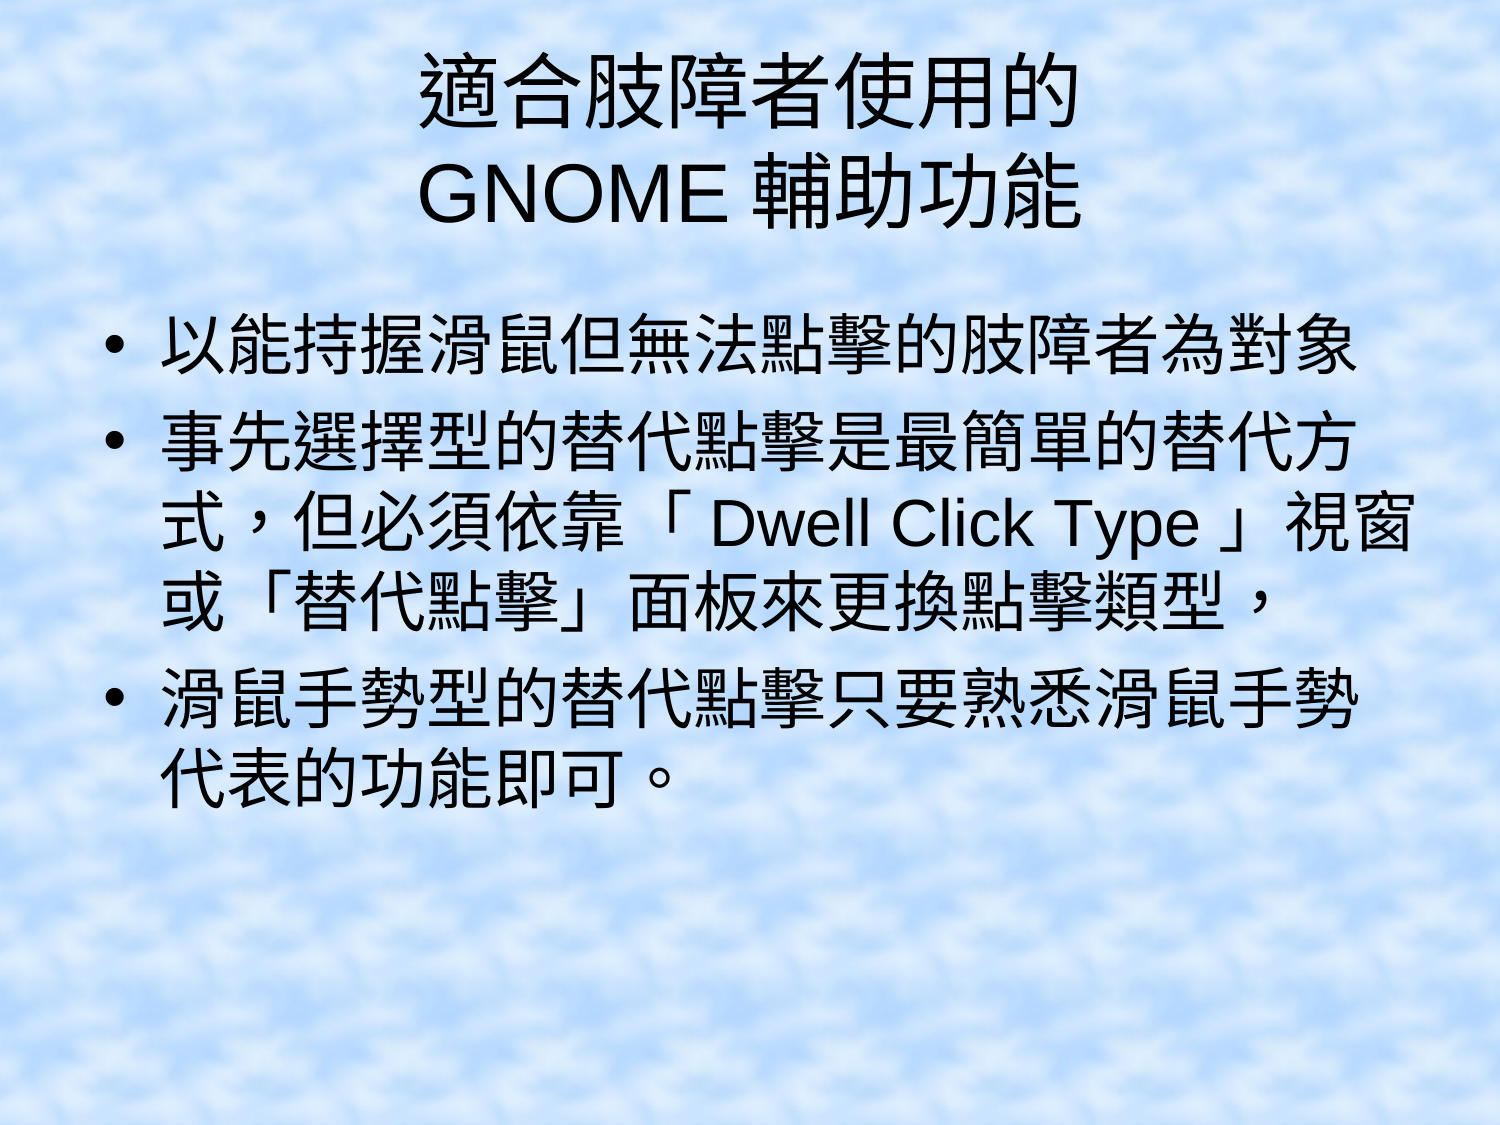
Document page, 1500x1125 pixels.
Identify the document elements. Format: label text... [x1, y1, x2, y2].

title 適合肢障者使用的 GNOME輔助功能 [75, 20, 1426, 257]
picture [0, 0, 1500, 1125]
list 以能持握滑鼠但無法點擊的肢障者為對象 事先選擇型的替代點擊是最簡單的替代方式，但必須依靠「Dwell Click Type」視窗或「替代點擊」面板來更換點擊類型， 滑鼠手勢型的替代點擊只要熟悉滑鼠手勢代表的功能即可。 [88, 295, 1439, 886]
